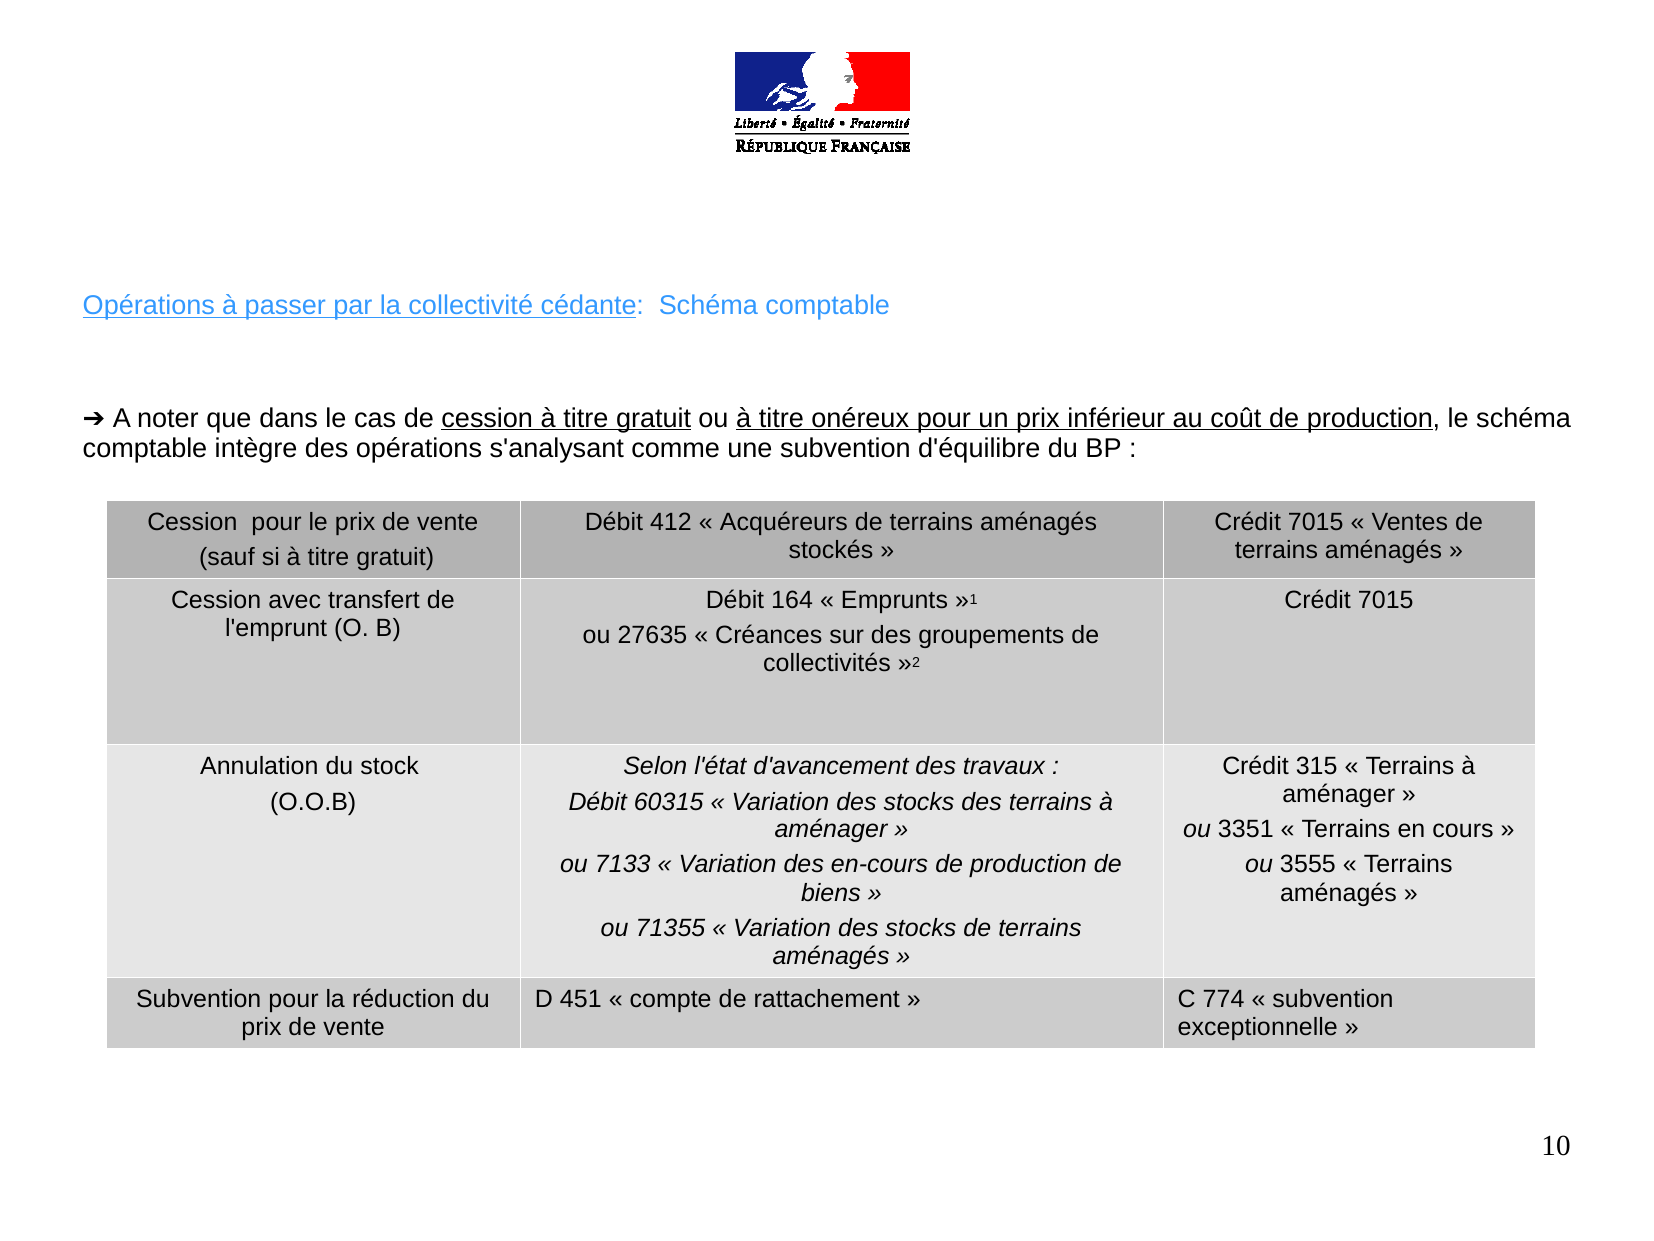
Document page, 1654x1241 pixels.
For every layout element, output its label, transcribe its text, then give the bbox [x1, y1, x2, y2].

table_cell C 774 « subvention exceptionnelle » [1164, 978, 1535, 1048]
table_cell Crédit 7015 [1164, 579, 1535, 744]
table_header Cession pour le prix de vente (sauf si à titre gratuit) [107, 501, 520, 578]
table_cell Subvention pour la réduction du prix de vente [107, 978, 520, 1048]
table_cell D 451 « compte de rattachement » [521, 978, 1163, 1048]
chart [733, 49, 910, 154]
list Opérations à passer par la collectivité cédante: Schéma comptable ➔ A noter que dans le cas de cession à titre gratuit ou à titre onéreux pour un prix inférieur au coût de production, le schéma comptable intègre des opérations s'analysant comme une subvention d'équilibre du BP : [82, 290, 1571, 1010]
table_cell Annulation du stock (O.O.B) [107, 745, 520, 977]
table_cell Selon l'état d'avancement des travaux : Débit 60315 « Variation des stocks des terrains à aménager » ou 7133 « Variation des en-cours de production de biens » ou 71355 « Variation des stocks de terrains aménagés » [521, 745, 1163, 977]
table_cell Cession avec transfert de l'emprunt (O. B) [107, 579, 520, 744]
table_cell Débit 164 « Emprunts »1 ou 27635 « Créances sur des groupements de collectivités »2 [521, 579, 1163, 744]
title [82, 49, 1571, 257]
table_cell Crédit 315 « Terrains à aménager » ou 3351 « Terrains en cours » ou 3555 « Terrains aménagés » [1164, 745, 1535, 977]
table_header Débit 412 « Acquéreurs de terrains aménagés stockés » [521, 501, 1163, 578]
table_header Crédit 7015 « Ventes de terrains aménagés » [1164, 501, 1535, 578]
